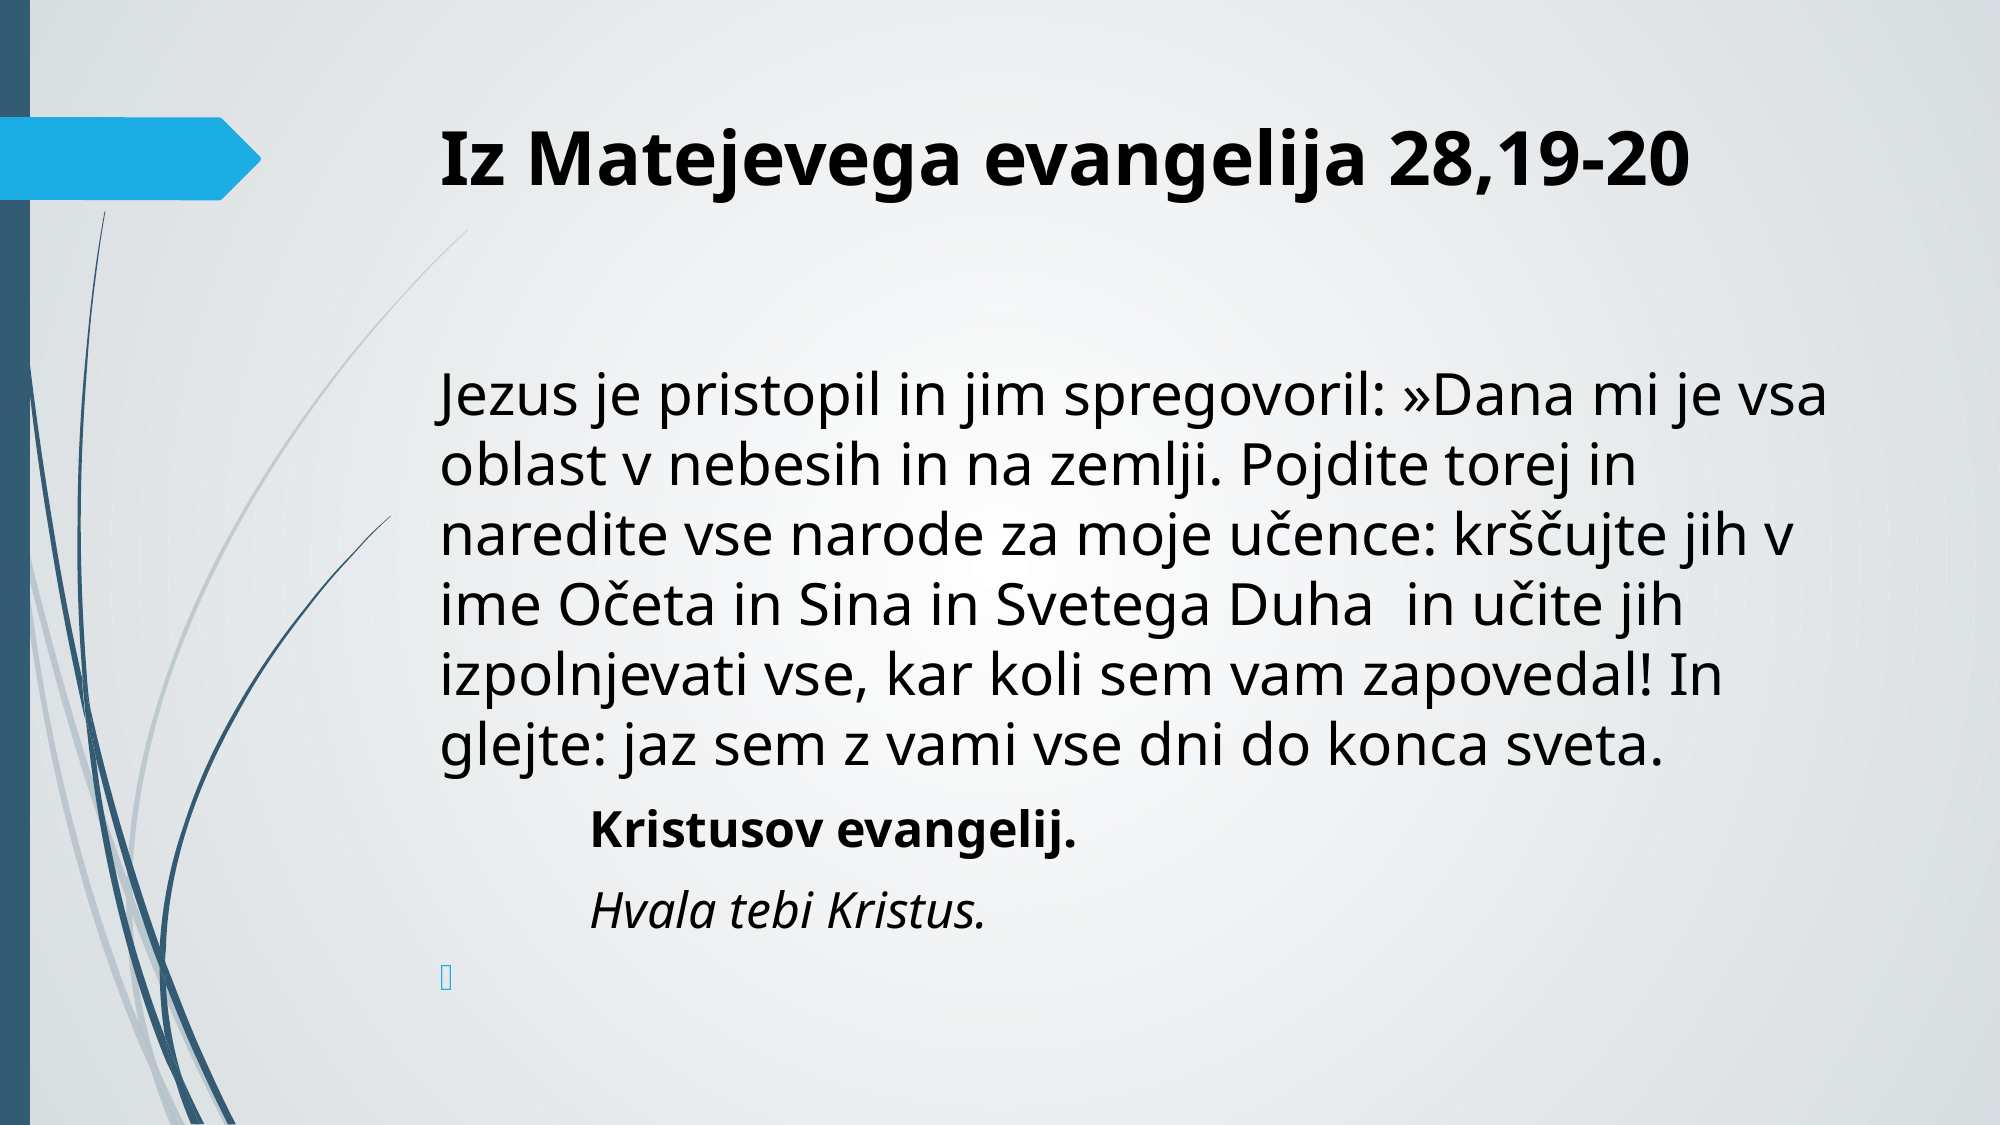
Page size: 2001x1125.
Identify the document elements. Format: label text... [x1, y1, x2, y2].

title Iz Matejevega evangelija 28,19-20 [425, 102, 1888, 313]
list Jezus je pristopil in jim spregovoril: »Dana mi je vsa oblast v nebesih in na zemlji. Pojdite torej in naredite vse narode za moje učence: krščujte jih v ime Očeta in Sina in Svetega Duha in učite jih izpolnjevati vse, kar koli sem vam zapovedal! In glejte: jaz sem z vami vse dni do konca sveta. Kristusov evangelij. Hvala tebi Kristus. [424, 350, 1888, 970]
